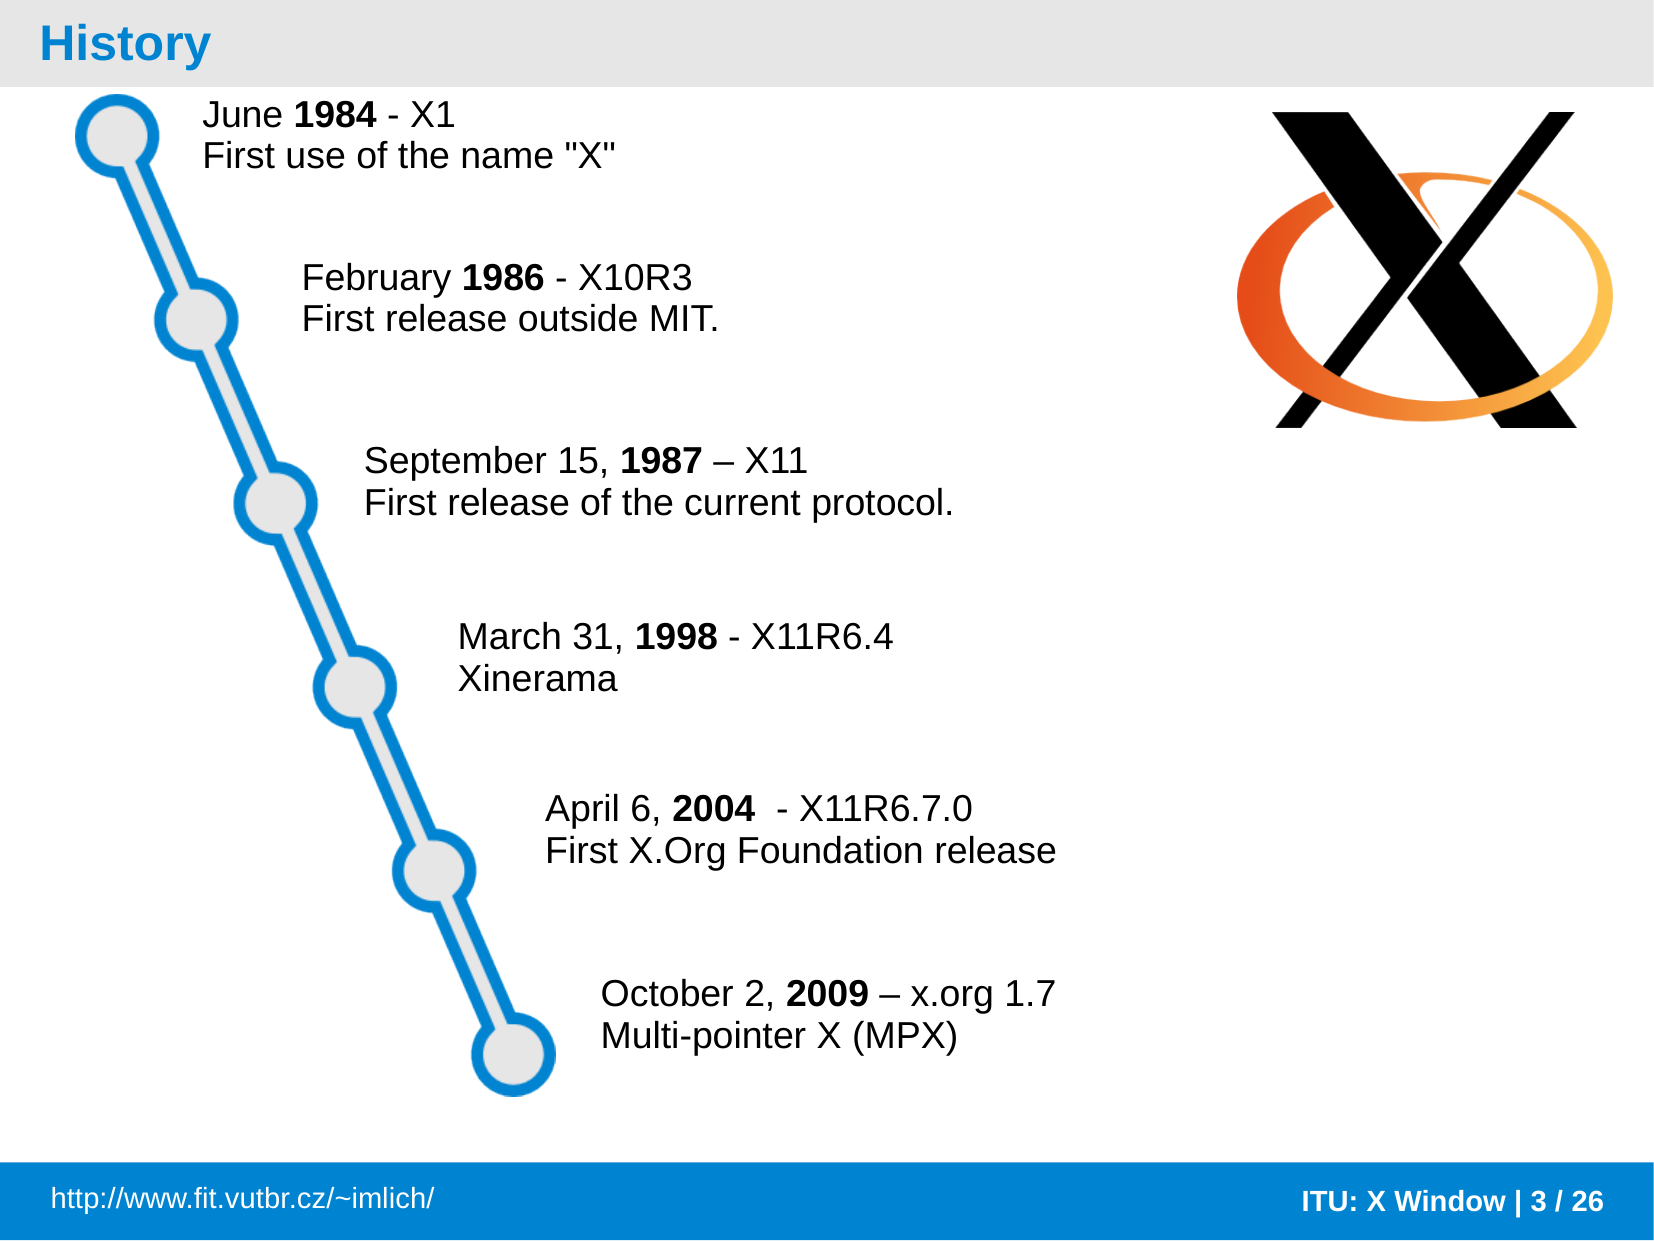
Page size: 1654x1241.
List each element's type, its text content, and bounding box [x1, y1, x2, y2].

text_box September 15, 1987 – X11 First release of the current protocol. [349, 432, 970, 543]
text_box June 1984 - X1 First use of the name "X" [187, 85, 788, 196]
title History [39, 5, 1615, 81]
picture [75, 94, 556, 1097]
text_box October 2, 2009 – x.org 1.7 Multi-pointer X (MPX) [585, 965, 1069, 1076]
text_box April 6, 2004 - X11R6.7.0 First X.Org Foundation release [530, 780, 1072, 890]
picture [1237, 112, 1613, 428]
text_box March 31, 1998 - X11R6.4 Xinerama [442, 607, 903, 718]
text_box February 1986 - X10R3 First release outside MIT. [286, 248, 746, 359]
